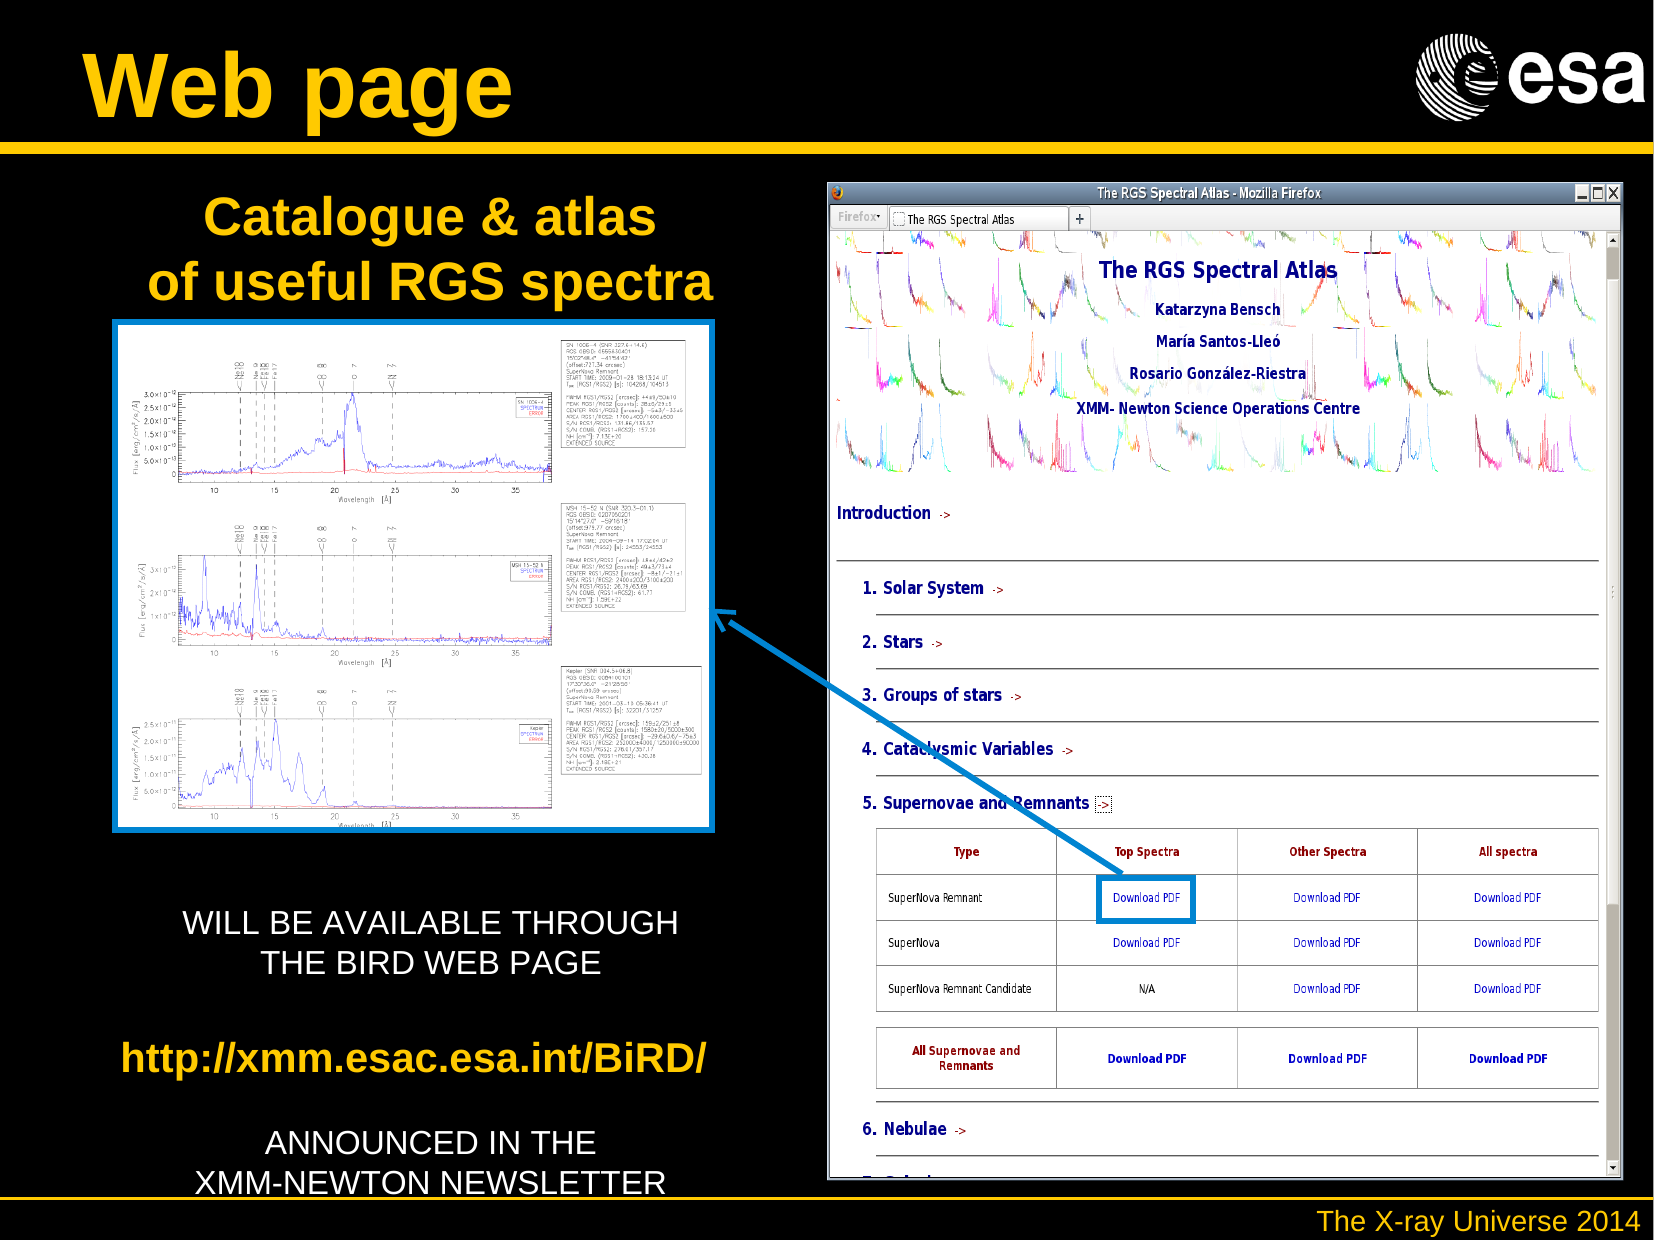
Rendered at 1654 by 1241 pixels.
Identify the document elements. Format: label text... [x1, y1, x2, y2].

picture [1102, 881, 1190, 918]
list Catalogue & atlas of useful RGS spectra WILL BE AVAILABLE THROUGH THE BIRD WEB PAGE http://xmm.esac.esa.int/BiRD/ ANNOUNCED IN THE XMM-NEWTON NEWSLETTER [17, 181, 827, 1197]
picture [1411, 29, 1648, 124]
title Web page [82, 25, 1571, 136]
picture [118, 324, 709, 827]
picture [826, 181, 1624, 1181]
text_box The X-ray Universe 2014 [0, 1203, 1642, 1237]
